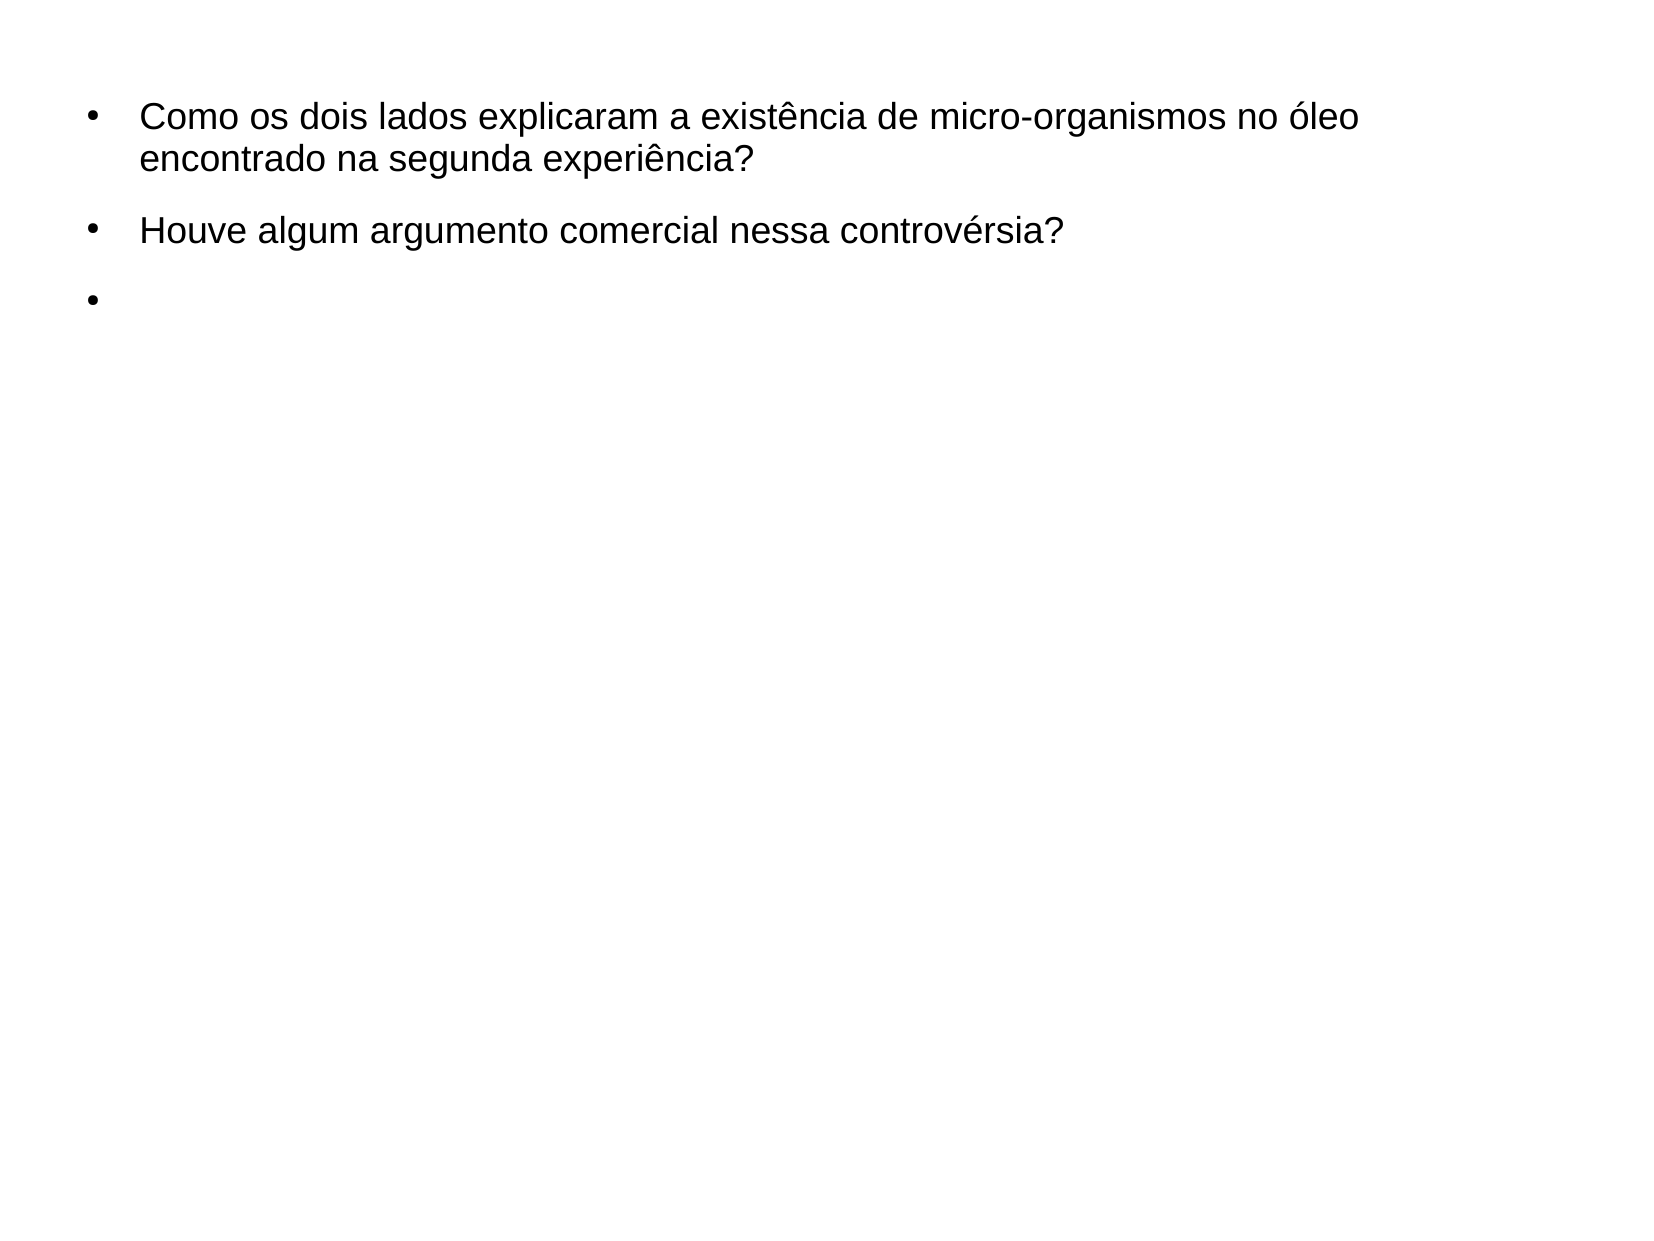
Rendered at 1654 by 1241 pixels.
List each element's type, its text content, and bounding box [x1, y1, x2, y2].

list Como os dois lados explicaram a existência de micro-organismos no óleo encontrado na segunda experiência? Houve algum argumento comercial nessa controvérsia? [68, 95, 1524, 815]
